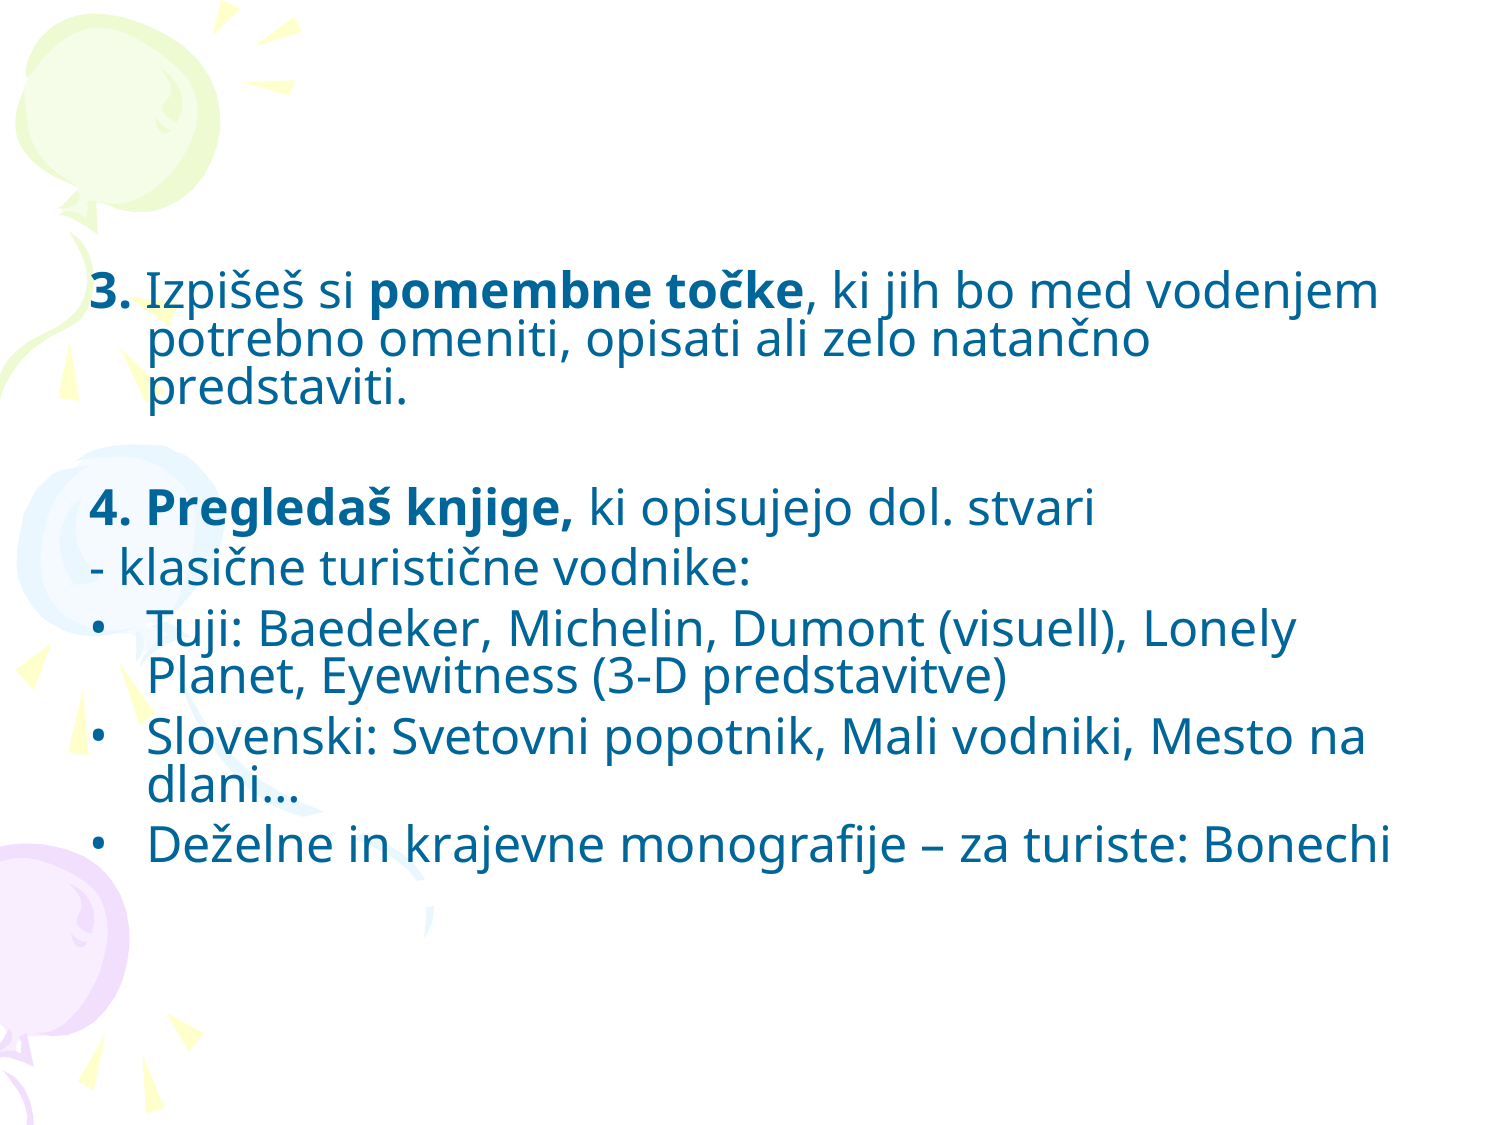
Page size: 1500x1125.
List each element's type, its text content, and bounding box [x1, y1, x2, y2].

list 3. Izpišeš si pomembne točke, ki jih bo med vodenjem potrebno omeniti, opisati ali zelo natančno predstaviti. 4. Pregledaš knjige, ki opisujejo dol. stvari - klasične turistične vodnike: Tuji: Baedeker, Michelin, Dumont (visuell), Lonely Planet, Eyewitness (3-D predstavitve) Slovenski: Svetovni popotnik, Mali vodniki, Mesto na dlani… Deželne in krajevne monografije – za turiste: Bonechi [75, 262, 1426, 994]
